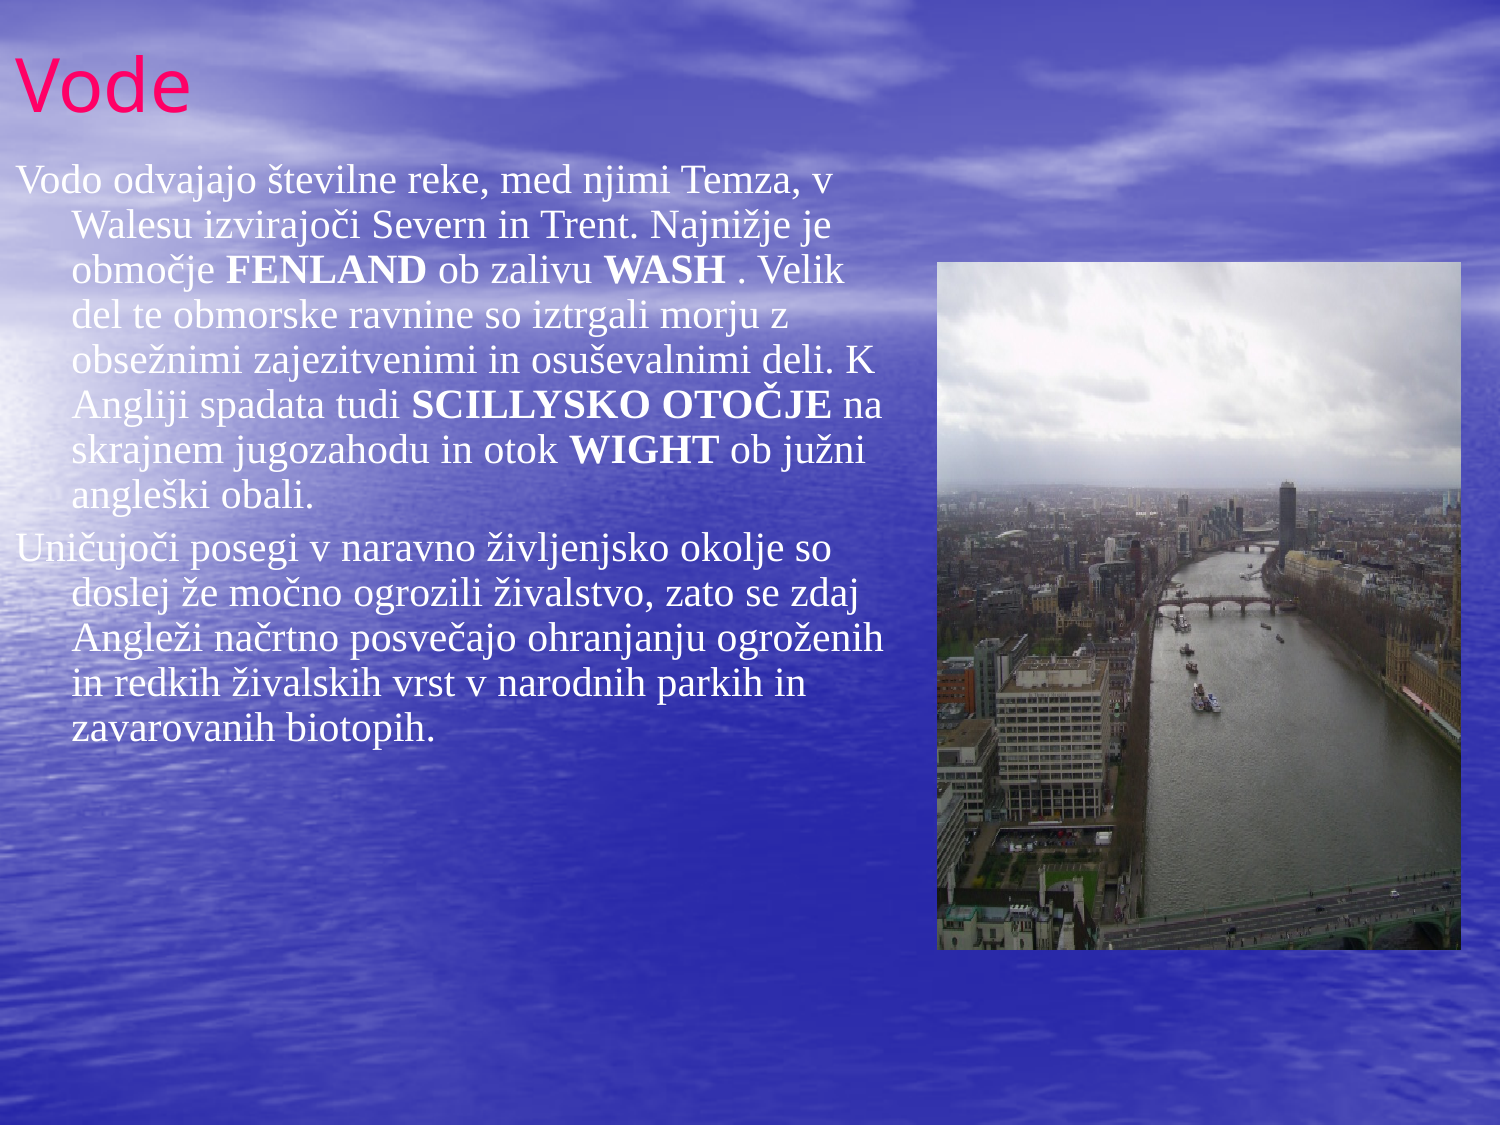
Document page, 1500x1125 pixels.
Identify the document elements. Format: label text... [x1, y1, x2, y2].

title Vode [0, 24, 1425, 140]
list Vodo odvajajo številne reke, med njimi Temza, v Walesu izvirajoči Severn in Trent. Najnižje je območje FENLAND ob zalivu WASH . Velik del te obmorske ravnine so iztrgali morju z obsežnimi zajezitvenimi in osuševalnimi deli. K Angliji spadata tudi SCILLYSKO OTOČJE na skrajnem jugozahodu in otok WIGHT ob južni angleški obali. Uničujoči posegi v naravno življenjsko okolje so doslej že močno ogrozili živalstvo, zato se zdaj Angleži načrtno posvečajo ohranjanju ogroženih in redkih živalskih vrst v narodnih parkih in zavarovanih biotopih. [0, 149, 900, 1125]
picture [0, 0, 1500, 1125]
